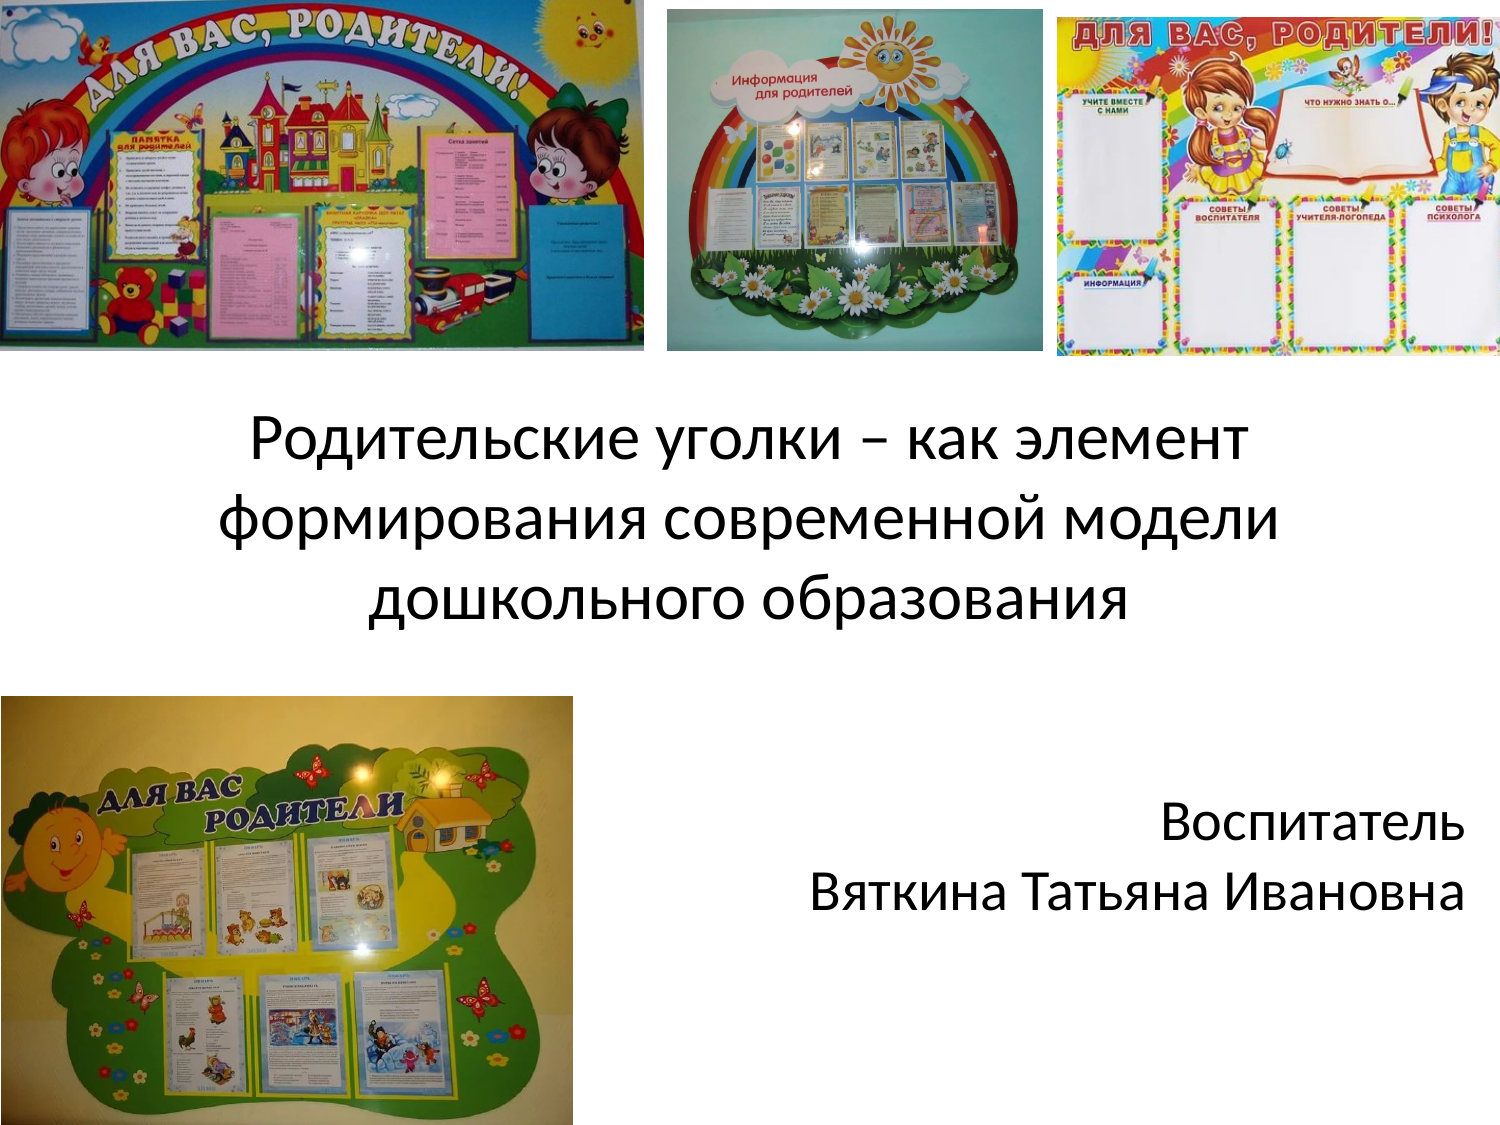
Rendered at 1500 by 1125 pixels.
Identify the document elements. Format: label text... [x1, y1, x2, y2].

picture [1057, 17, 1500, 356]
picture [0, 0, 644, 351]
picture [1, 696, 573, 1125]
picture [667, 9, 1043, 351]
subtitle Воспитатель Вяткина Татьяна Ивановна [573, 775, 1481, 1063]
title Родительские уголки – как элемент формирования современной модели дошкольного образования [112, 385, 1388, 752]
